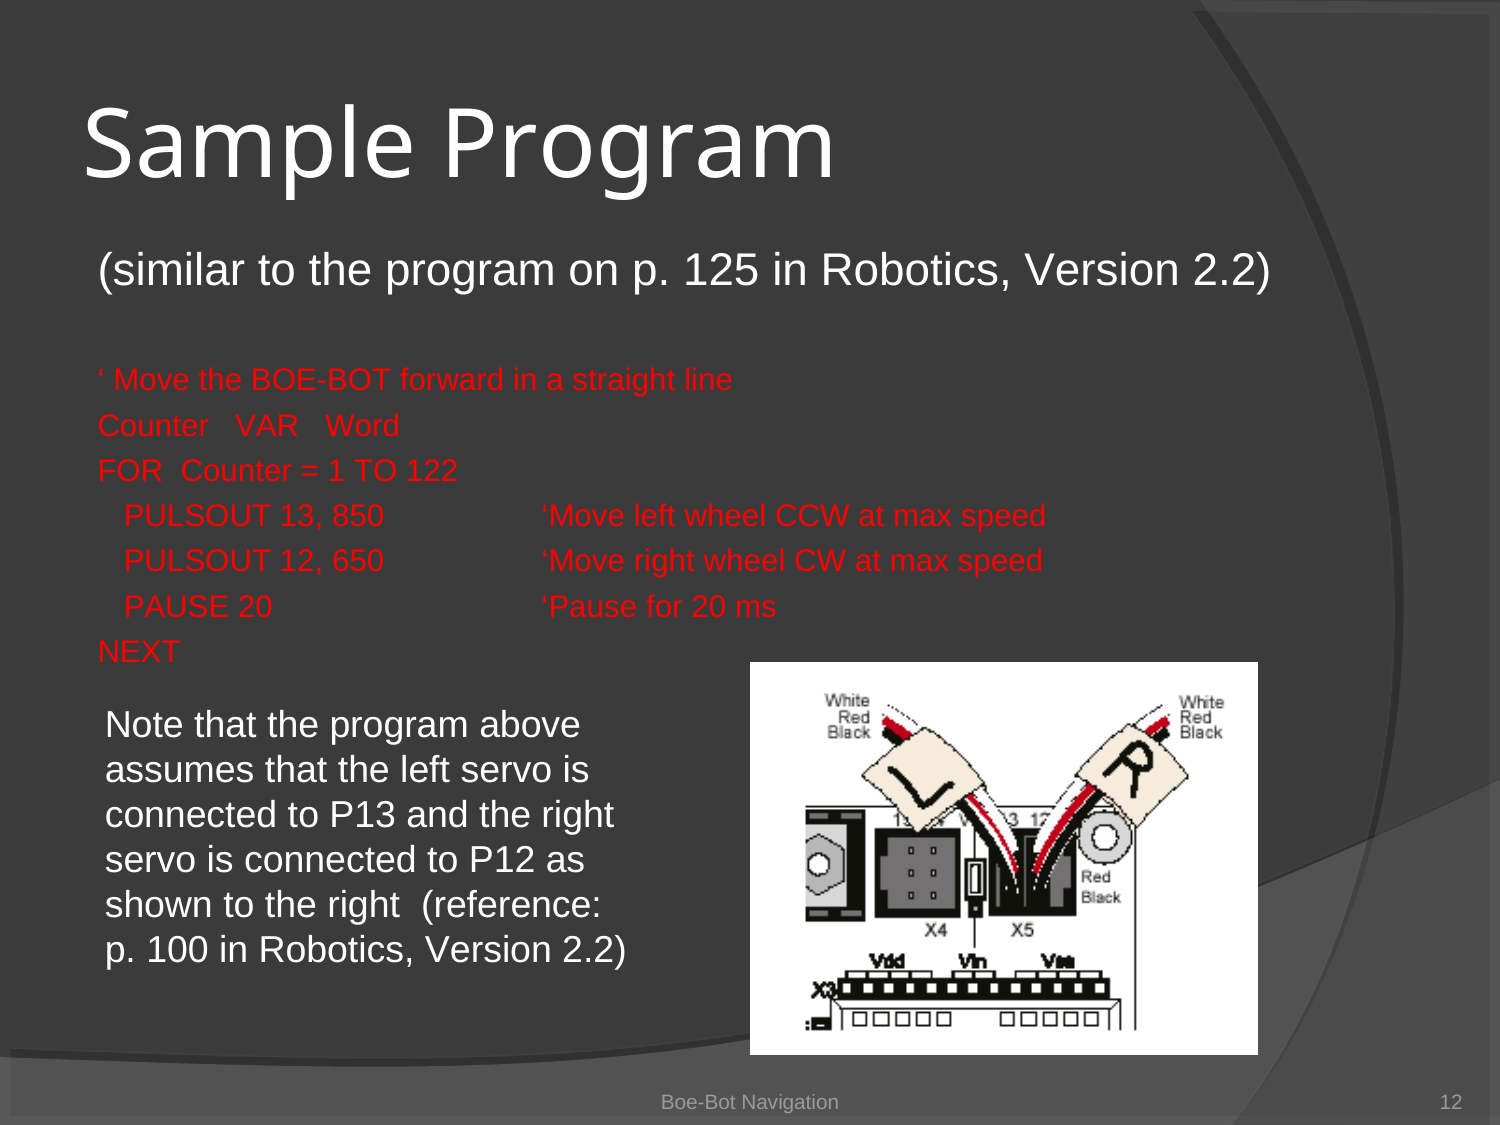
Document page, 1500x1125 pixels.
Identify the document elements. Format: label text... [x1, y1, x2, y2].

text_box <number> [1337, 1053, 1463, 1114]
title Sample Program [74, 45, 1300, 233]
list (similar to the program on p. 125 in Robotics, Version 2.2) ‘ Move the BOE-BOT forward in a straight line Counter VAR Word FOR Counter = 1 TO 122 PULSOUT 13, 850 ‘Move left wheel CCW at max speed PULSOUT 12, 650 ‘Move right wheel CW at max speed PAUSE 20 ‘Pause for 20 ms NEXT [76, 231, 1302, 722]
text_box Note that the program above assumes that the left servo is connected to P13 and the right servo is connected to P12 as shown to the right (reference: p. 100 in Robotics, Version 2.2) [90, 692, 668, 978]
text_box Boe-Bot Navigation [512, 1053, 988, 1114]
picture [750, 662, 1258, 1055]
